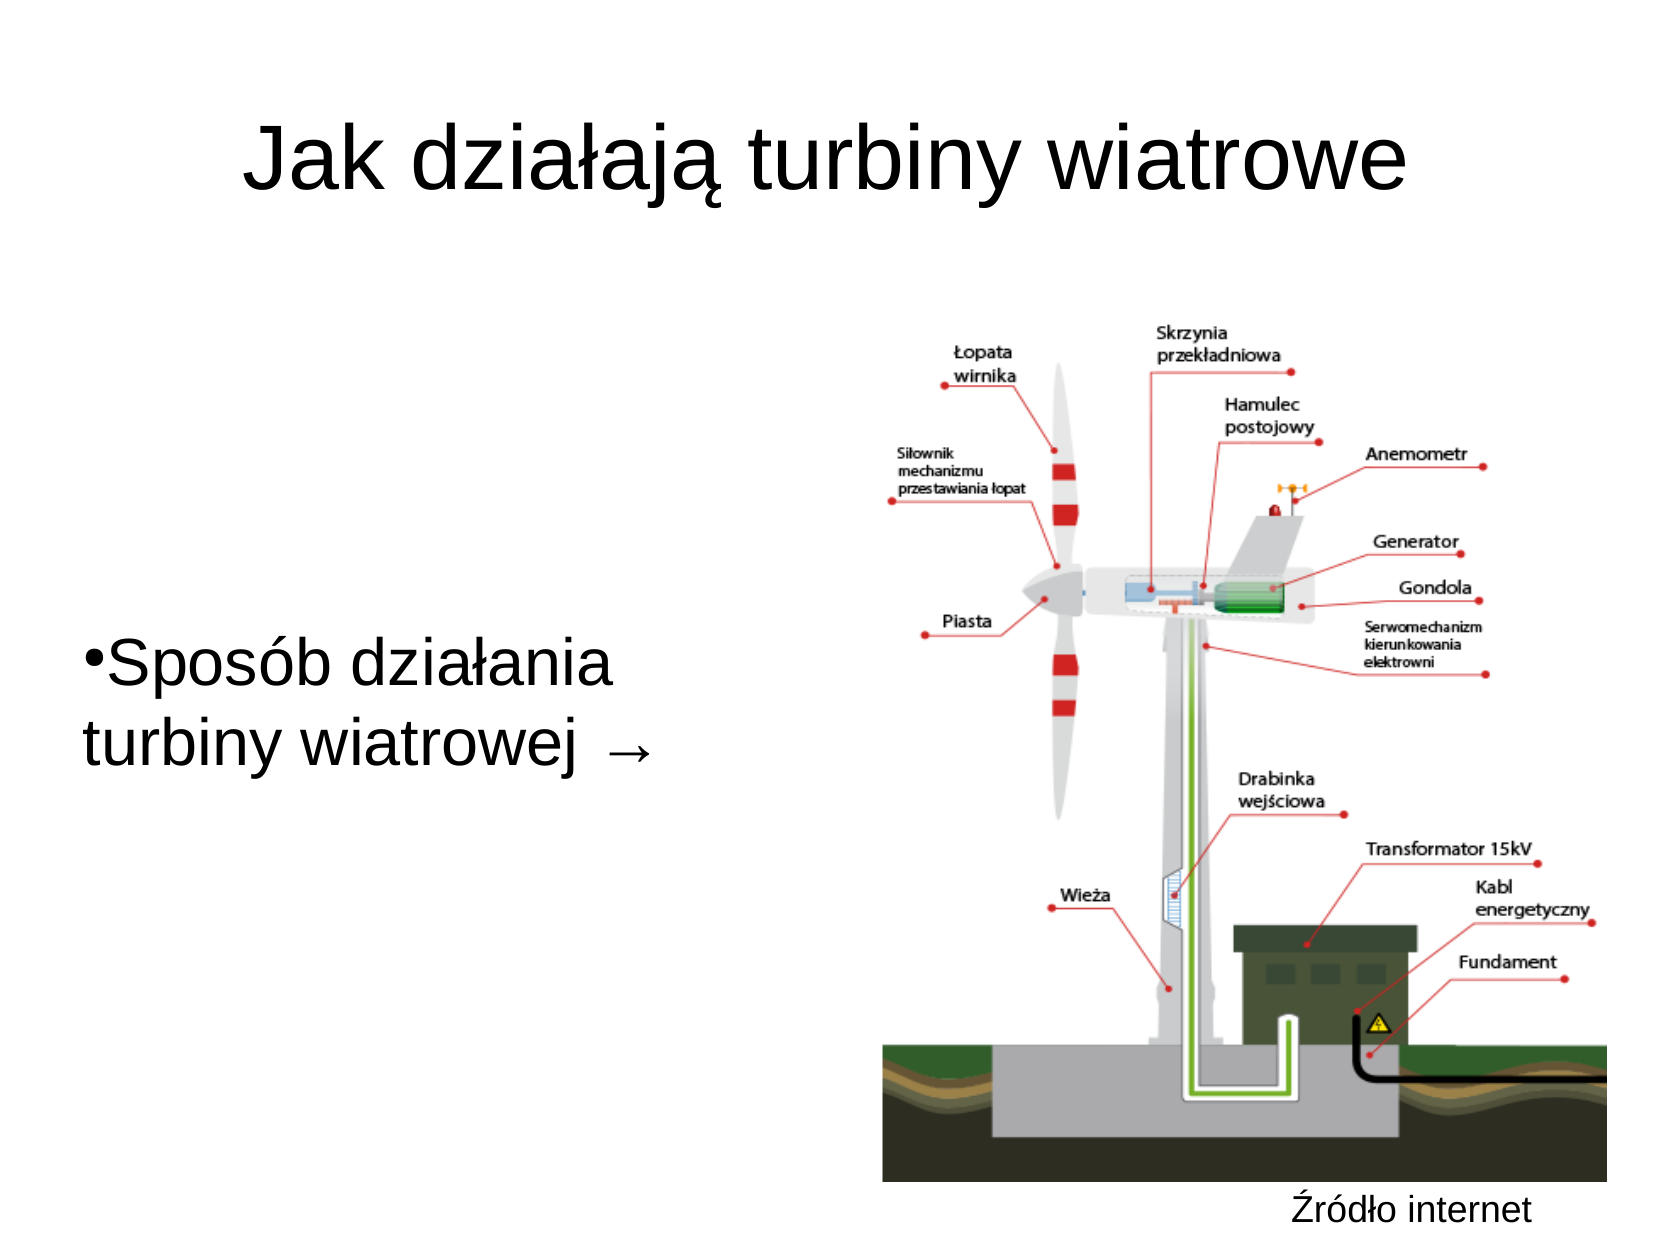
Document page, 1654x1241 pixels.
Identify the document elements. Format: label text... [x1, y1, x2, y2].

text_box Źródło internet [1276, 1181, 1548, 1238]
picture [832, 290, 1607, 1182]
title Jak działają turbiny wiatrowe [82, 49, 1571, 257]
list Sposób działania turbiny wiatrowej → [82, 290, 809, 1109]
